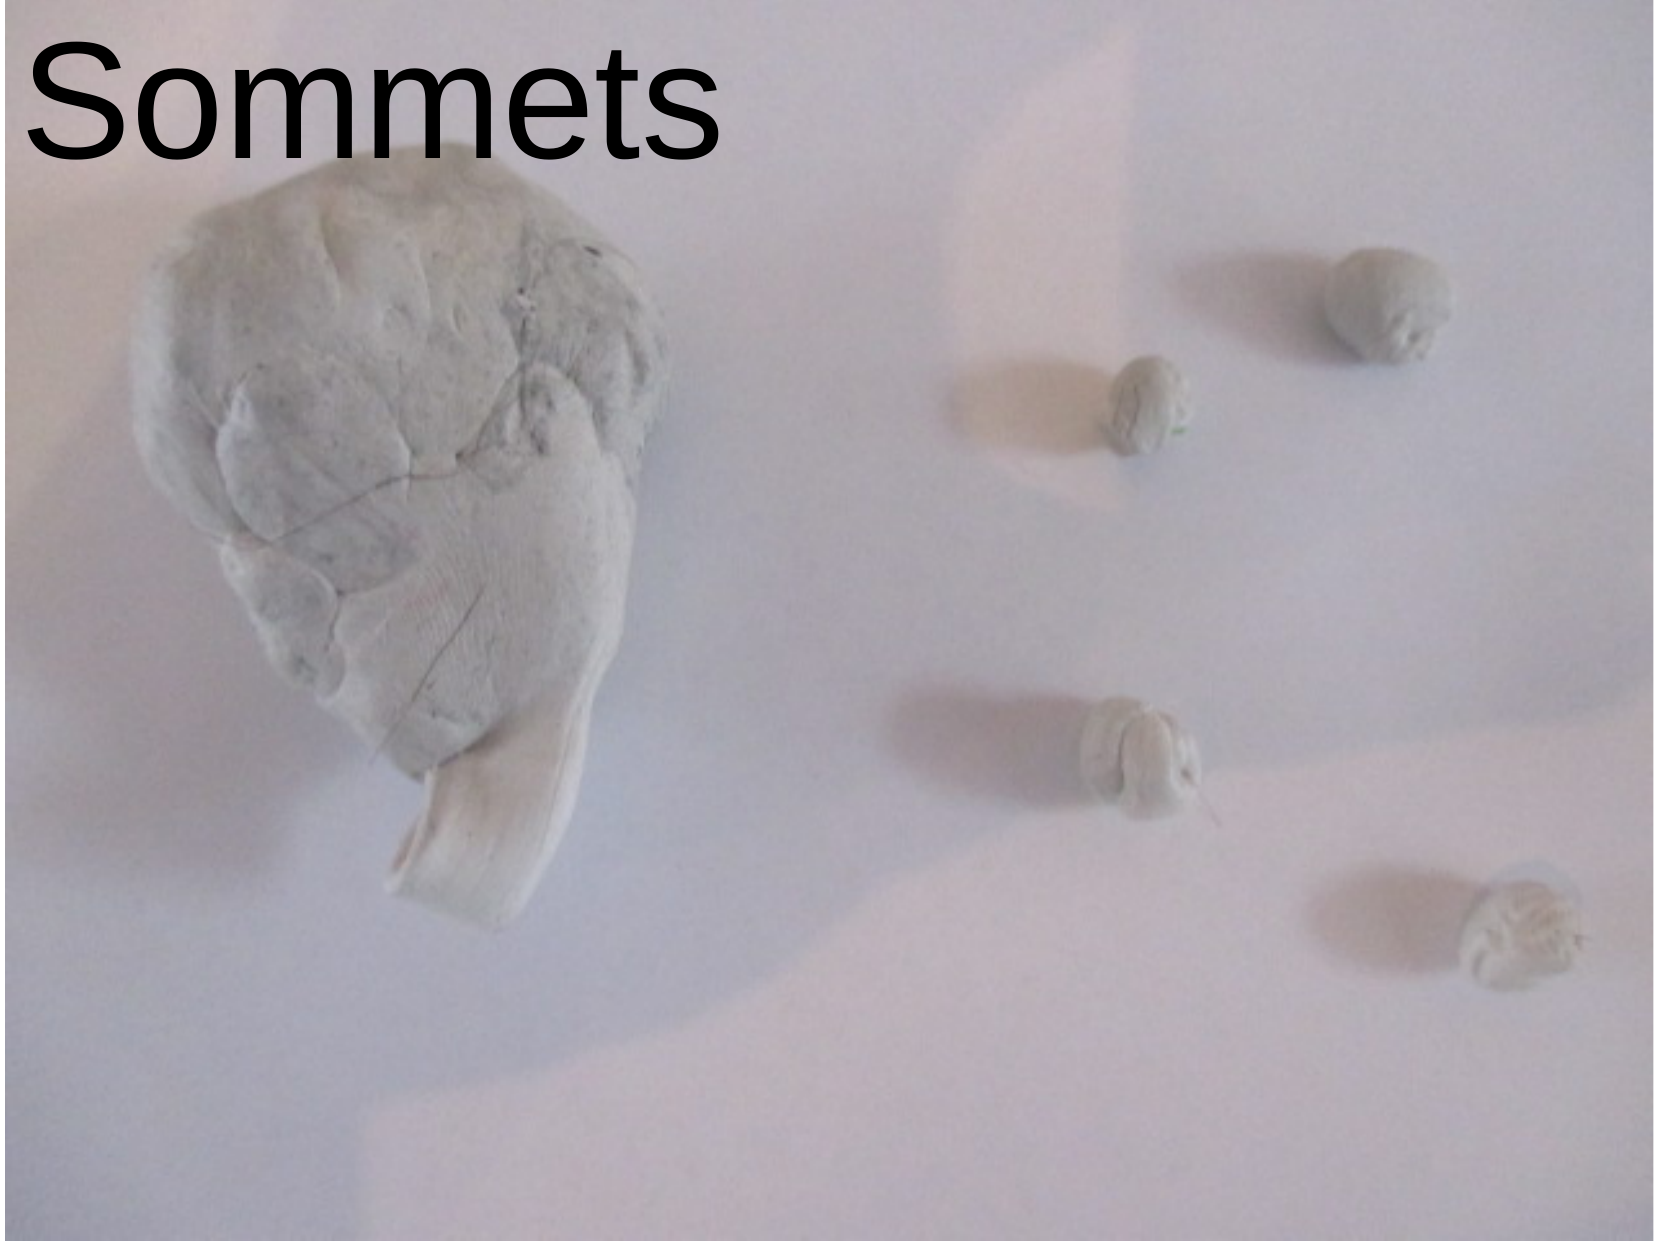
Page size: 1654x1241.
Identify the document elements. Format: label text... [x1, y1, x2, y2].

text_box Sommets [5, 0, 863, 237]
picture [5, 0, 1654, 1241]
